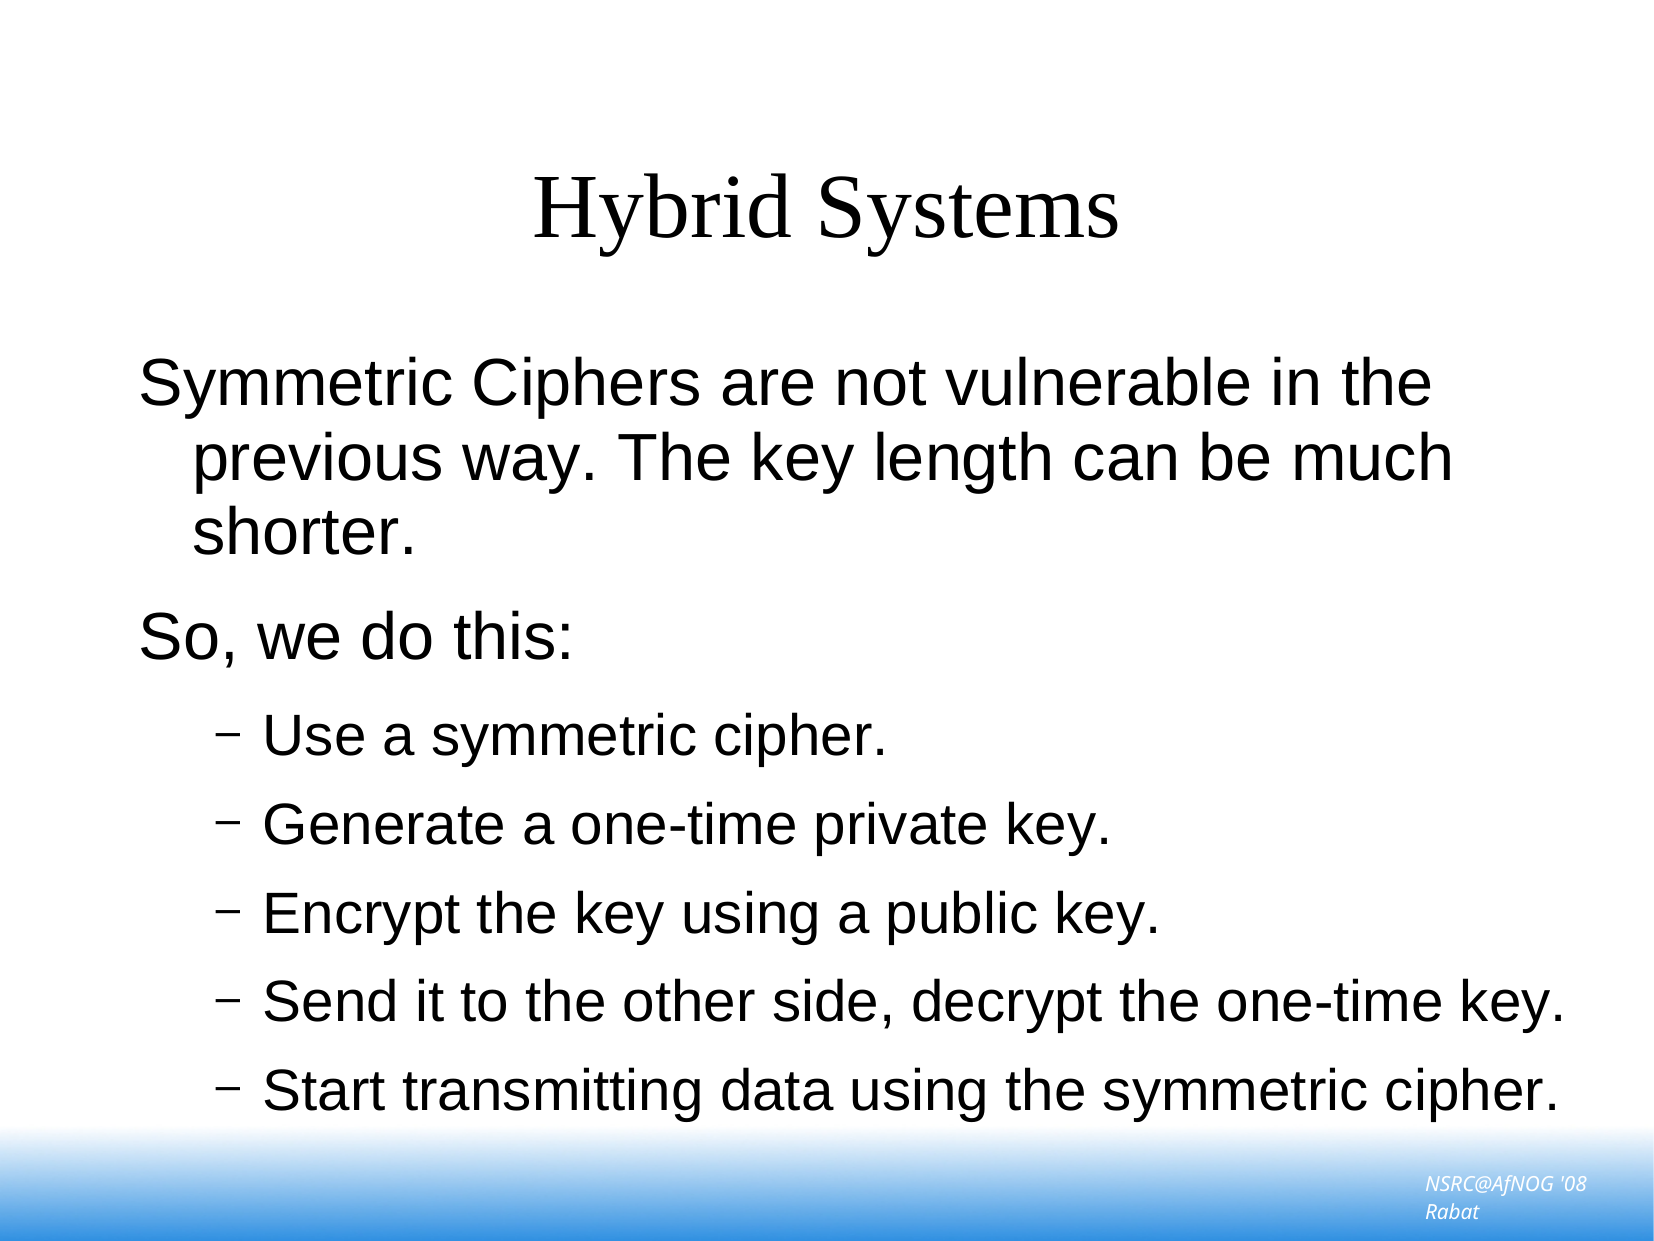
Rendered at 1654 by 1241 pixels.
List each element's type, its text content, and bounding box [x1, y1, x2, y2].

picture [0, 1124, 1654, 1241]
title Hybrid Systems [121, 102, 1534, 310]
list Symmetric Ciphers are not vulnerable in the previous way. The key length can be much shorter. So, we do this: Use a symmetric cipher. Generate a one-time private key. Encrypt the key using a public key. Send it to the other side, decrypt the one-time key. Start transmitting data using the symmetric cipher. [121, 344, 1576, 1127]
